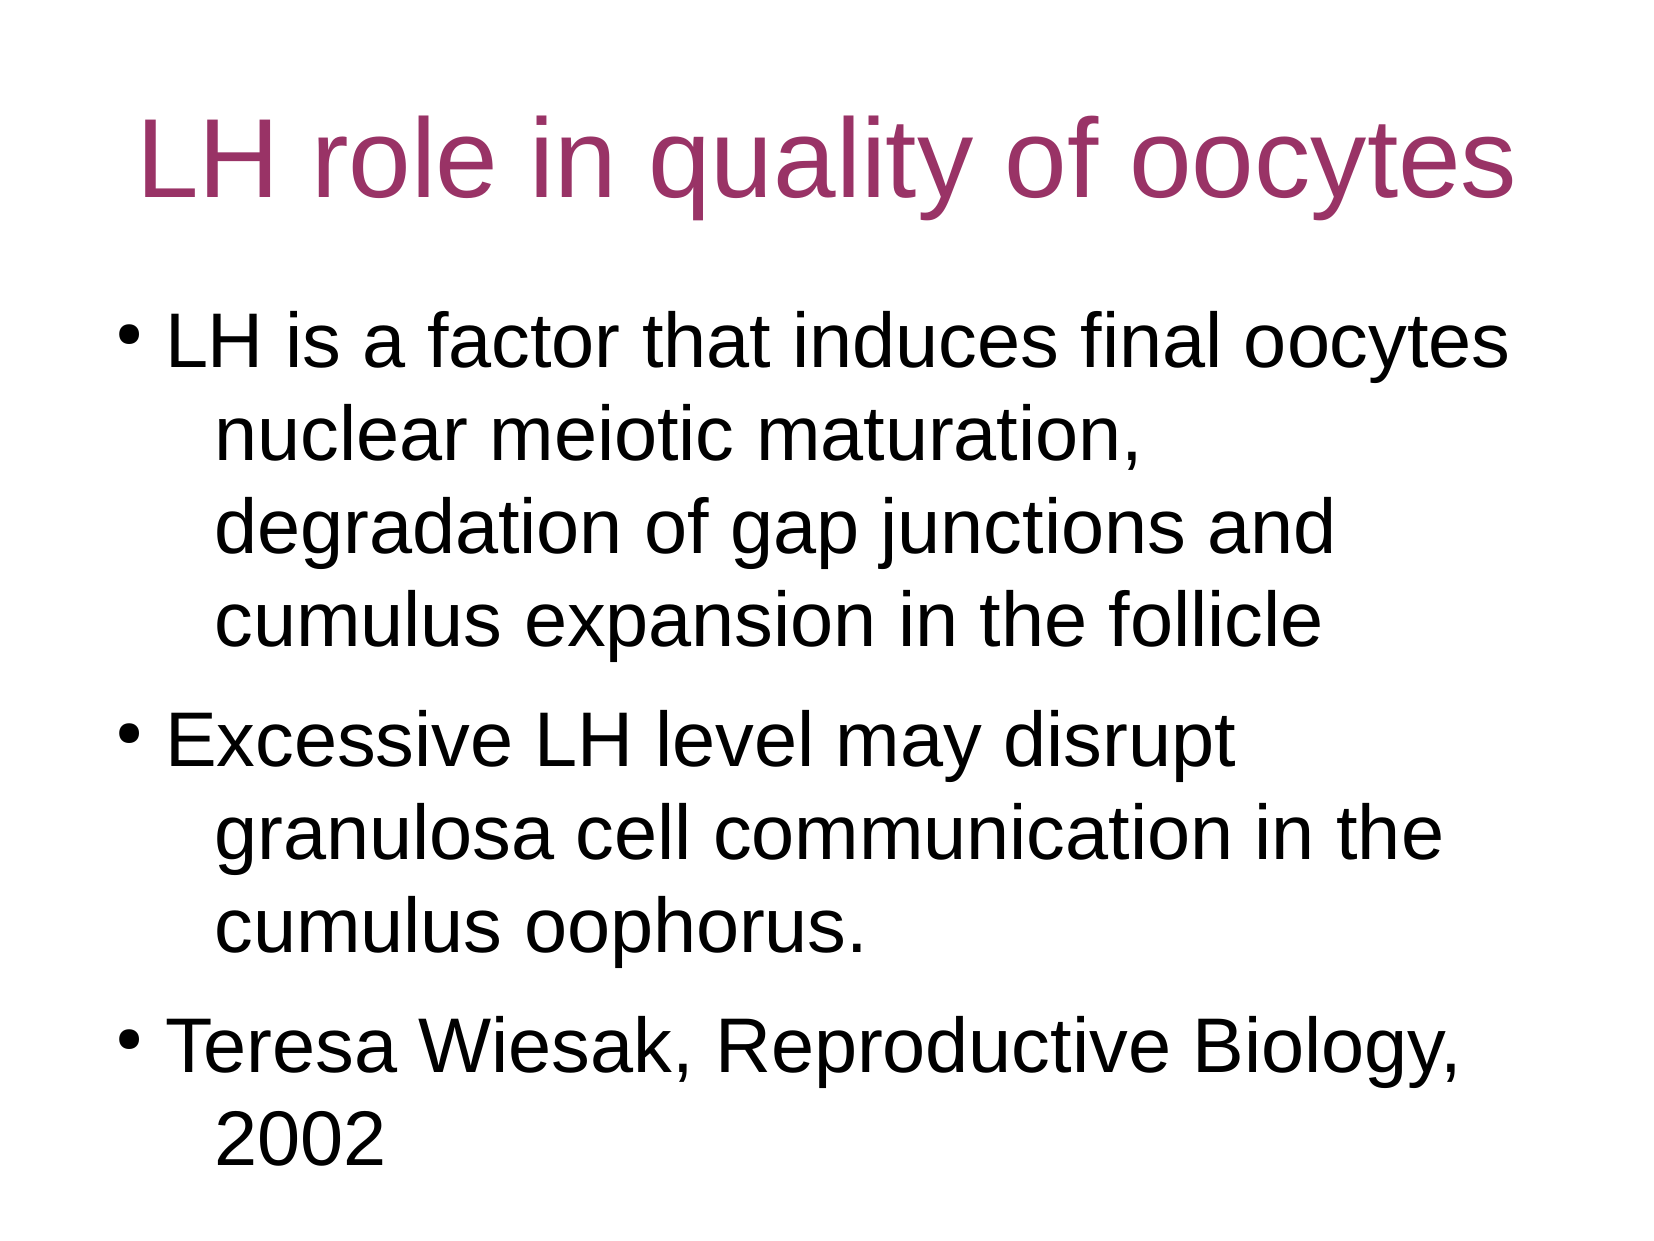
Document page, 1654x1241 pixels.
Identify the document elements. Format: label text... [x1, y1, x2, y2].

list LH is a factor that induces final oocytes nuclear meiotic maturation, degradation of gap junctions and cumulus expansion in the follicle Excessive LH level may disrupt granulosa cell communication in the cumulus oophorus. Teresa Wiesak, Reproductive Biology, 2002 [82, 290, 1571, 1189]
title LH role in quality of oocytes [82, 49, 1571, 257]
